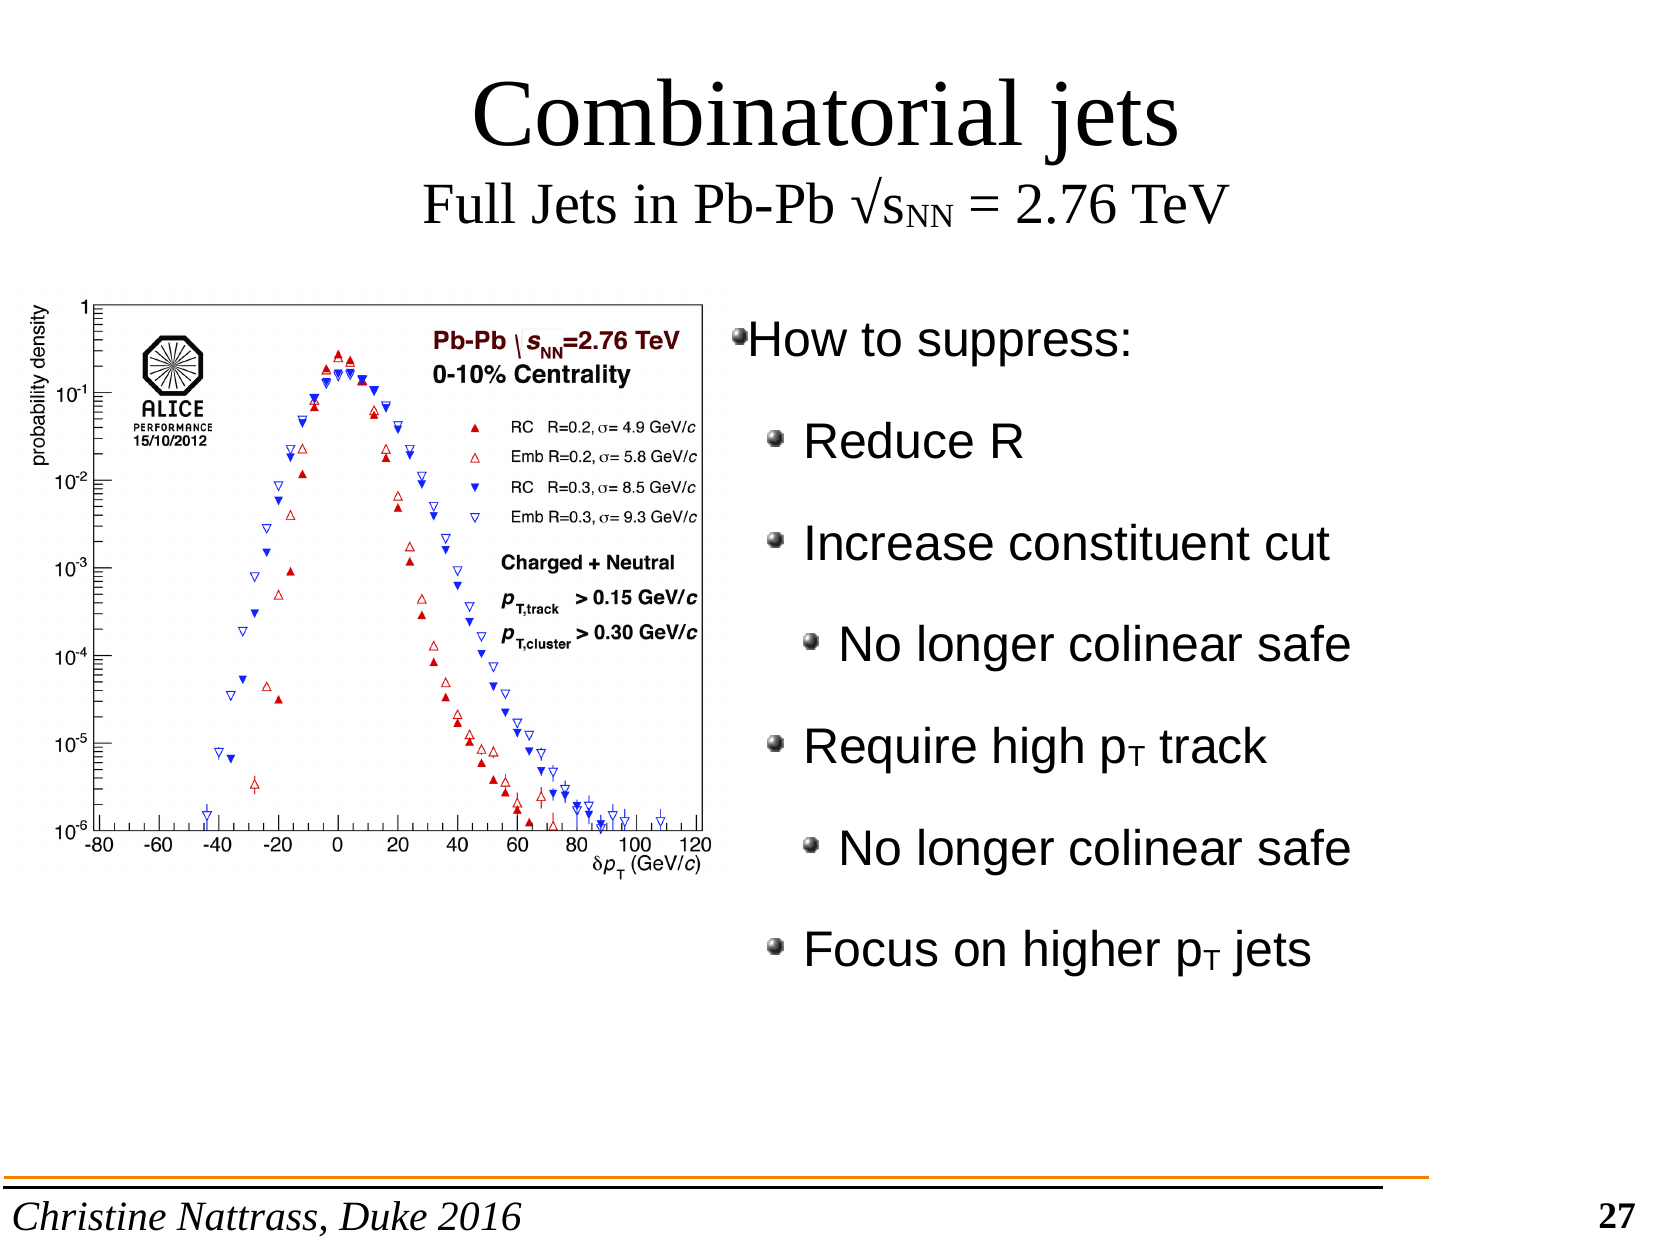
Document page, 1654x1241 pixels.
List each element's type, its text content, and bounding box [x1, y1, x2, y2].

picture [803, 837, 819, 853]
picture [767, 938, 784, 955]
picture [767, 735, 784, 752]
picture [11, 287, 748, 884]
title Combinatorial jets Full Jets in Pb-Pb √sNN = 2.76 TeV [99, 54, 1554, 243]
picture [767, 430, 784, 447]
text_box How to suppress: Reduce R Increase constituent cut No longer colinear safe Require high pT track No longer colinear safe Focus on higher pT jets [717, 299, 1653, 1202]
picture [803, 633, 819, 650]
picture [767, 532, 784, 548]
